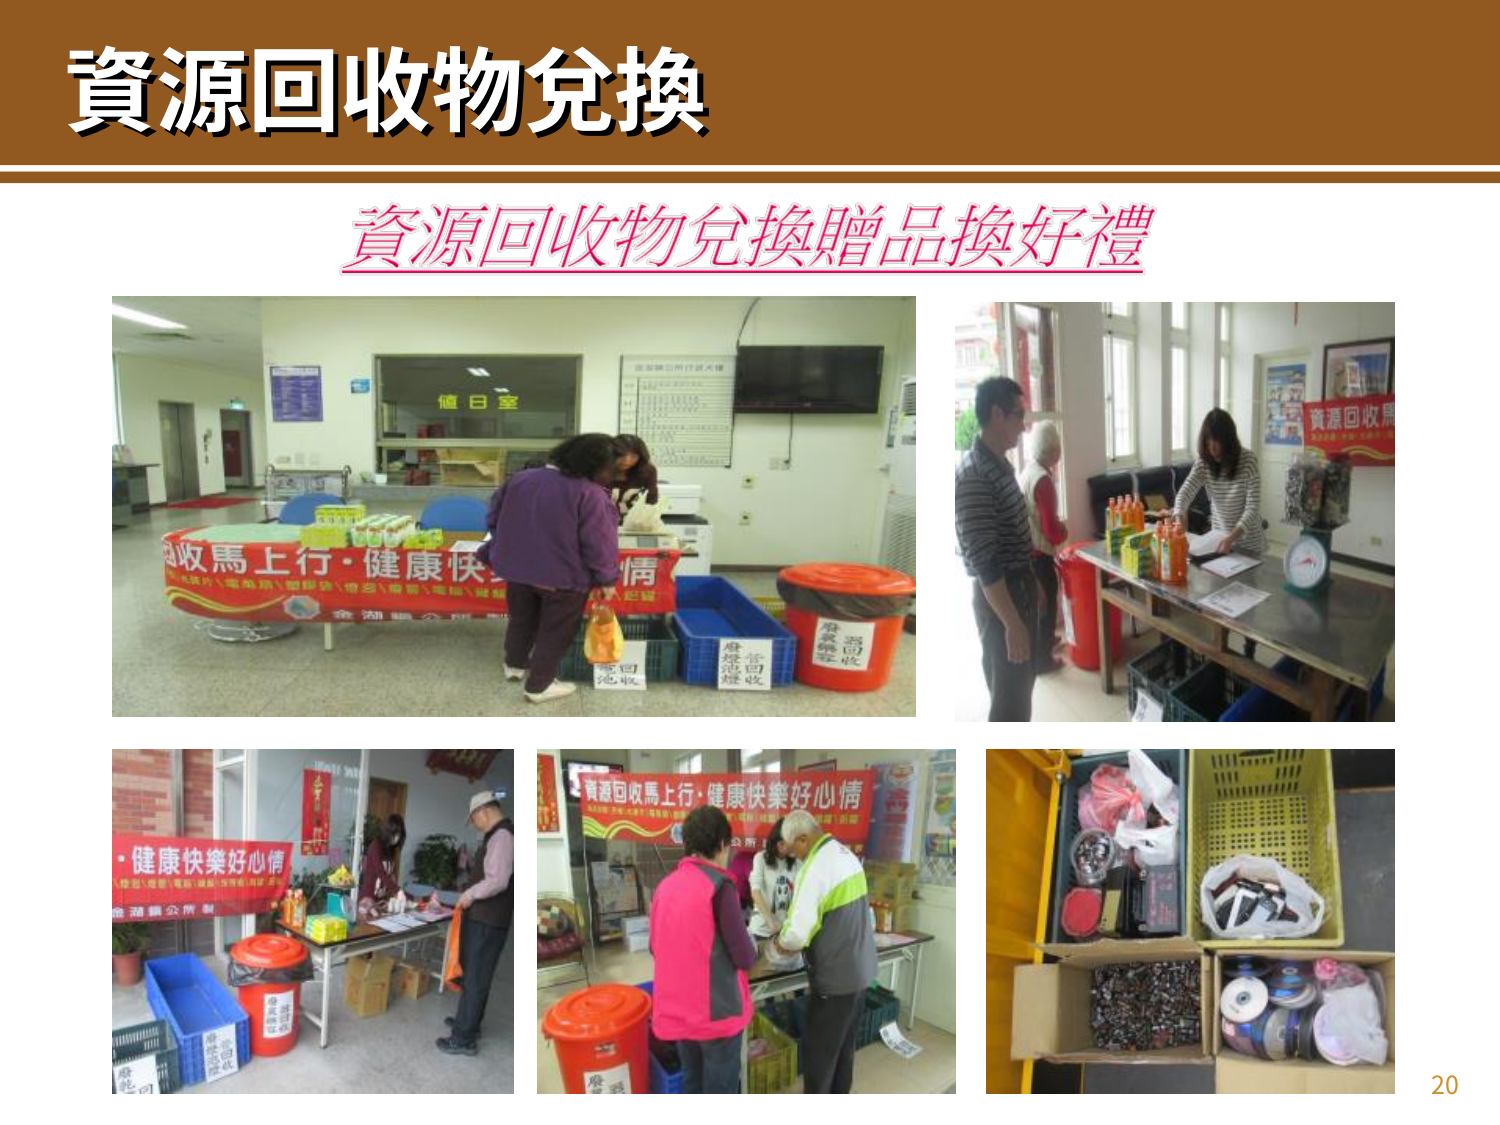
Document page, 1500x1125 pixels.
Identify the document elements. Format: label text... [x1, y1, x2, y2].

text_box <編號> [1350, 1061, 1475, 1103]
picture [112, 749, 514, 1094]
picture [537, 749, 956, 1094]
picture [26, 184, 1460, 280]
picture [955, 302, 1395, 722]
picture [986, 749, 1395, 1094]
picture [112, 296, 916, 717]
title 資源回收物兌換 [50, 19, 1476, 157]
